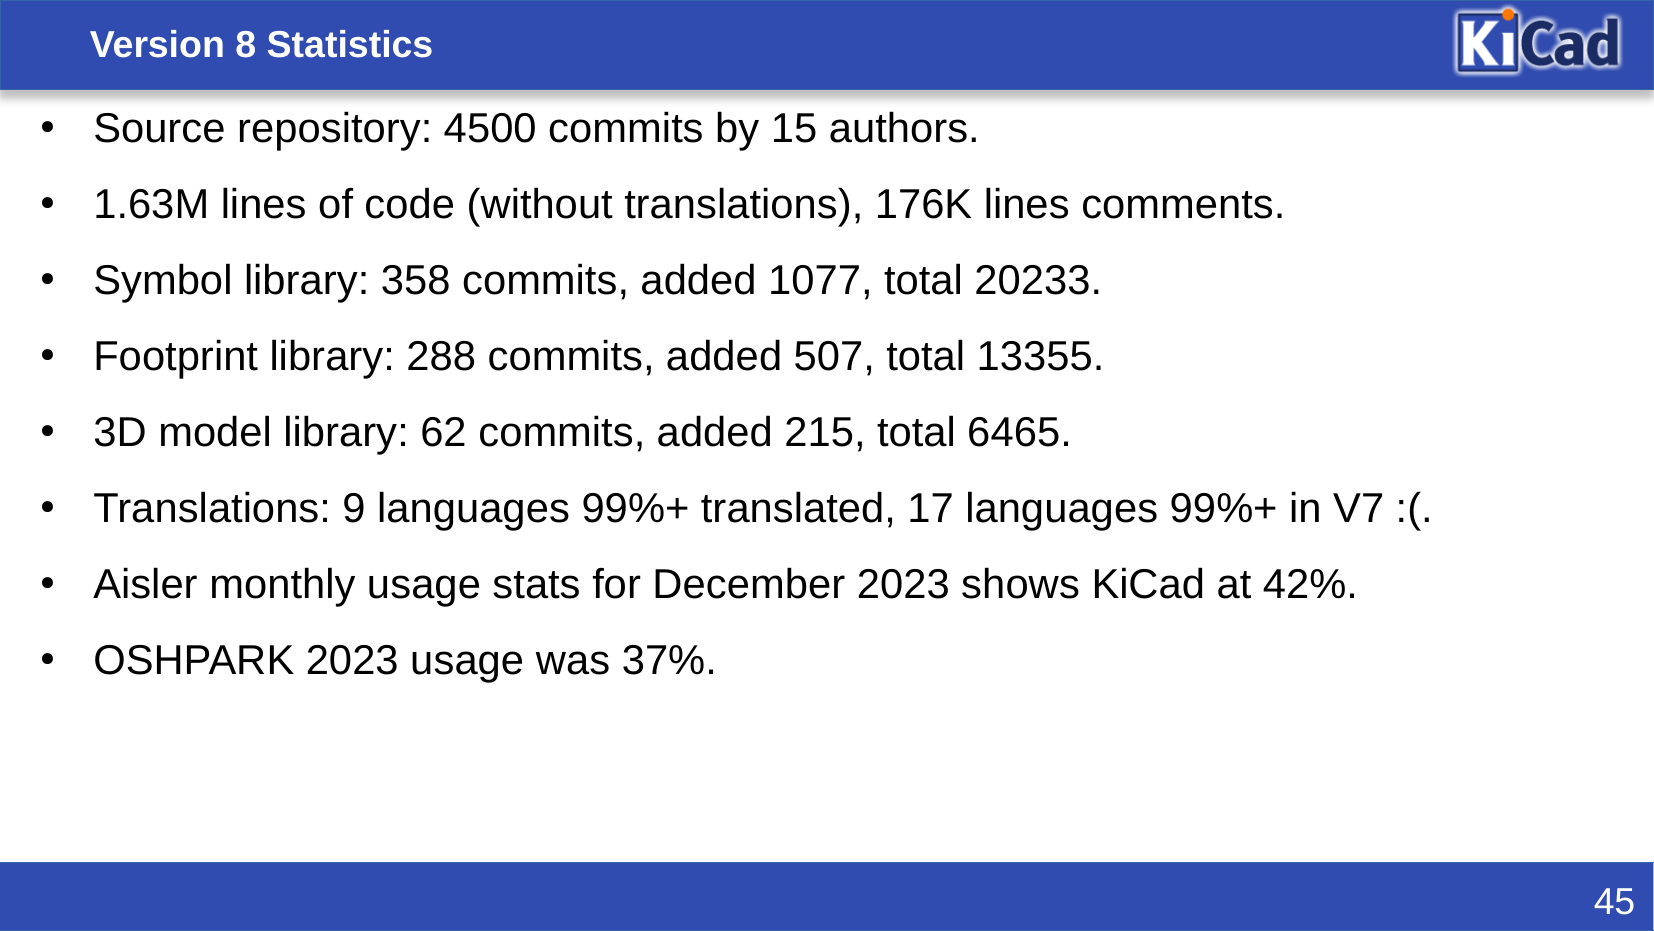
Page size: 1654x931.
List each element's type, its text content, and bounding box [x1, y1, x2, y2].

text_box Version 8 Statistics [0, 0, 1412, 90]
text_box [0, 862, 1654, 931]
text_box <number> [1387, 873, 1651, 931]
list Source repository: 4500 commits by 15 authors. 1.63M lines of code (without translations), 176K lines comments. Symbol library: 358 commits, added 1077, total 20233. Footprint library: 288 commits, added 507, total 13355. 3D model library: 62 commits, added 215, total 6465. Translations: 9 languages 99%+ translated, 17 languages 99%+ in V7 :(. Aisler monthly usage stats for December 2023 shows KiCad at 42%. OSHPARK 2023 usage was 37%. [22, 105, 1636, 856]
picture [1412, 0, 1654, 92]
